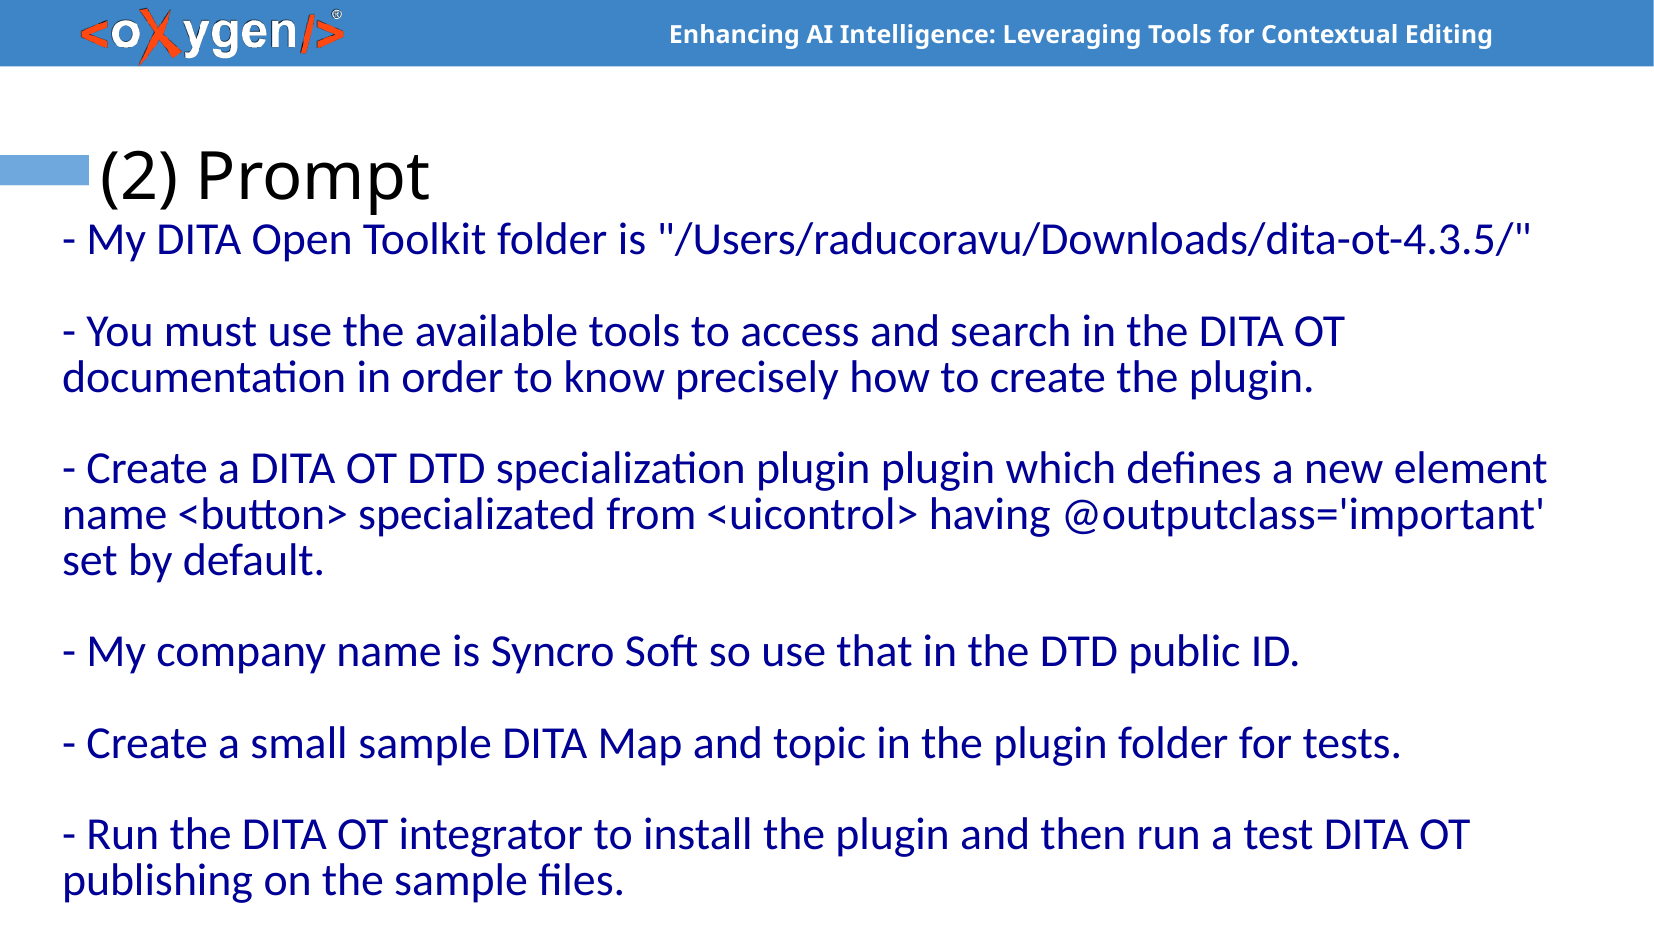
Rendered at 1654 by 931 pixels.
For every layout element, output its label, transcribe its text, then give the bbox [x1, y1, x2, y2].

title (2) Prompt [100, 106, 1647, 241]
picture [75, 0, 355, 72]
text_box [0, 155, 89, 186]
list - My DITA Open Toolkit folder is "/Users/raducoravu/Downloads/dita-ot-4.3.5/" - You must use the available tools to access and search in the DITA OT documentation in order to know precisely how to create the plugin. - Create a DITA OT DTD specialization plugin plugin which defines a new element name <button> specializated from <uicontrol> having @outputclass='important' set by default. - My company name is Syncro Soft so use that in the DTD public ID. - Create a small sample DITA Map and topic in the plugin folder for tests. - Run the DITA OT integrator to install the plugin and then run a test DITA OT publishing on the sample files. [62, 220, 1609, 908]
